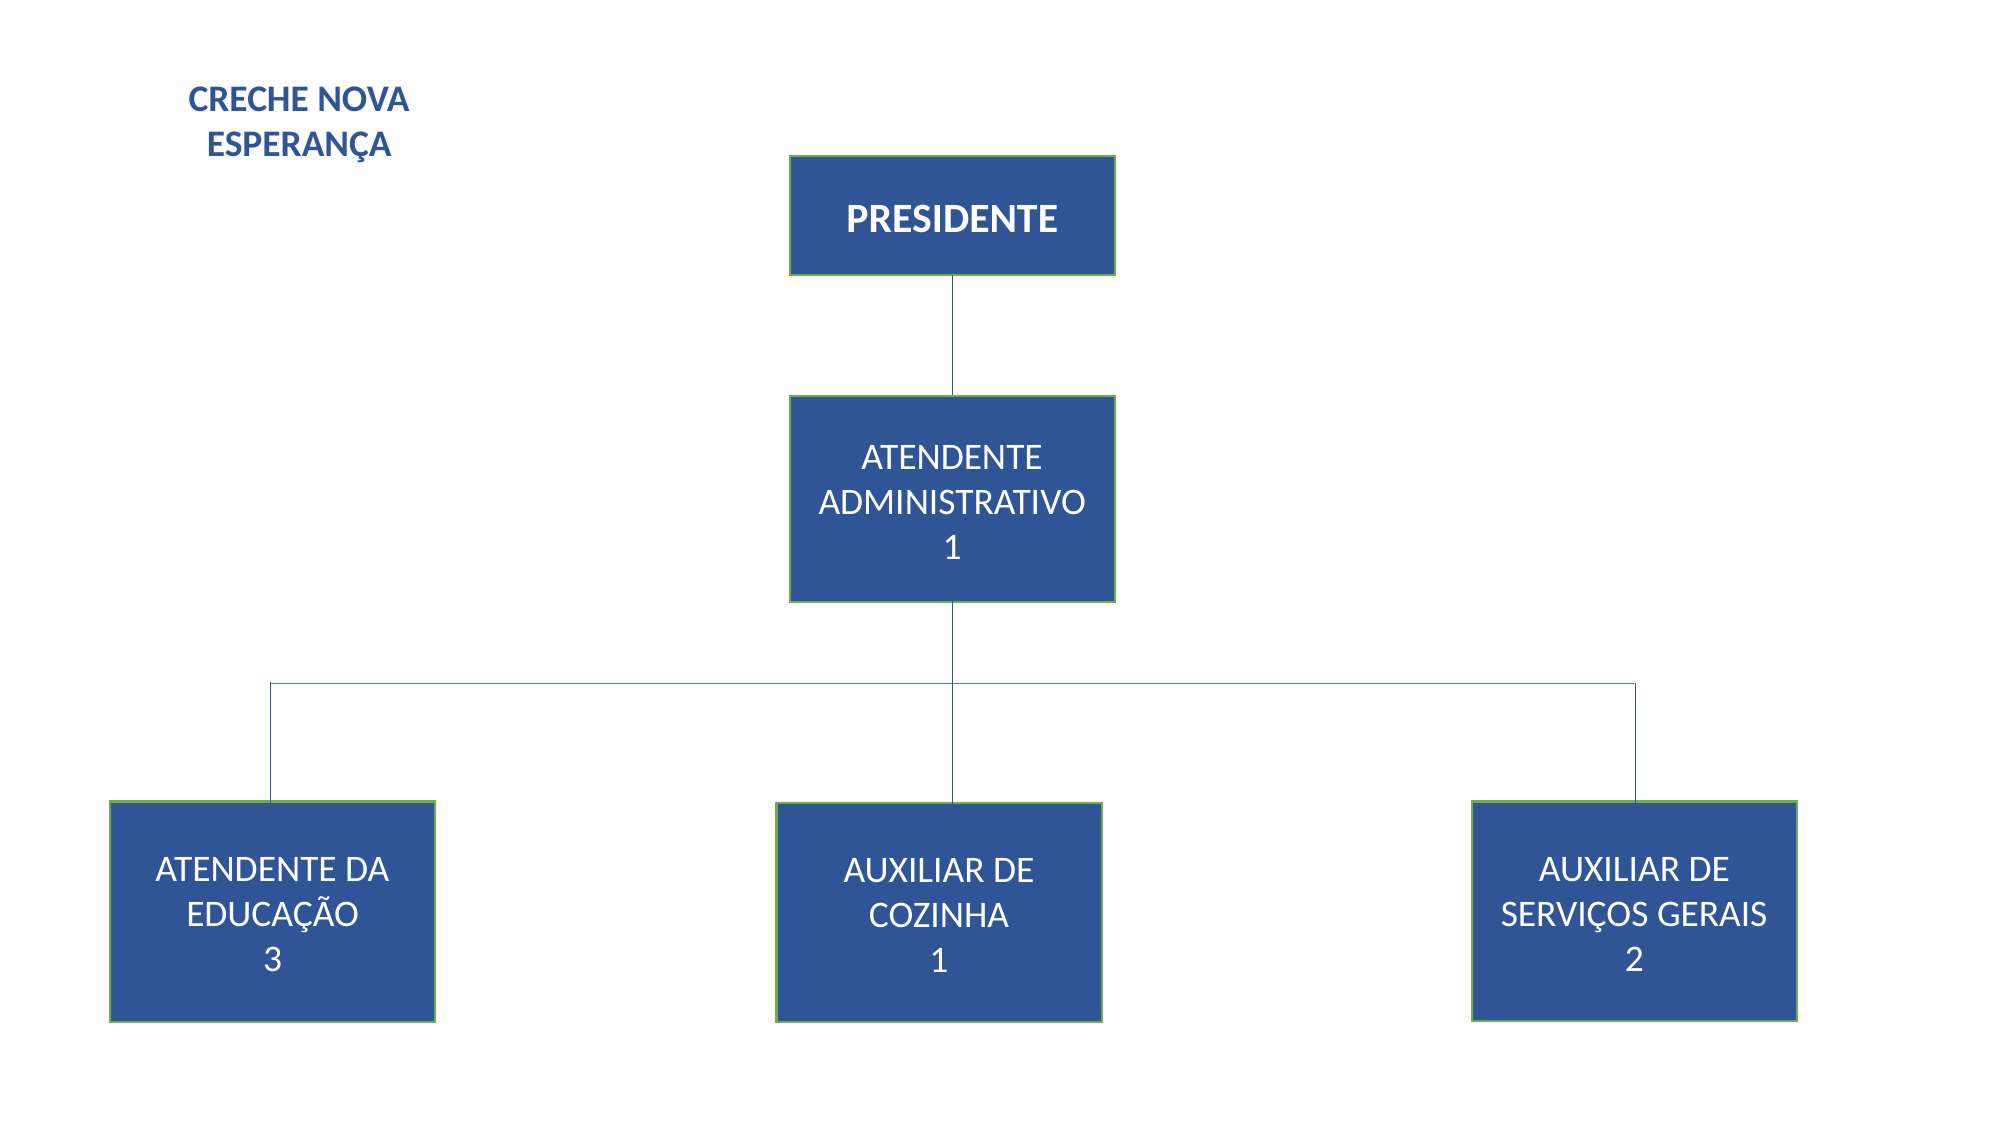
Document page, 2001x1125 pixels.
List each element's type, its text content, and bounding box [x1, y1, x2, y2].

text_box PRESIDENTE [790, 156, 1115, 275]
text_box ATENDENTE DA EDUCAÇÃO 3 [110, 801, 435, 1022]
text_box AUXILIAR DE COZINHA 1 [777, 803, 1102, 1022]
text_box AUXILIAR DE SERVIÇOS GERAIS 2 [1472, 801, 1797, 1021]
text_box ATENDENTE ADMINISTRATIVO 1 [790, 396, 1115, 602]
text_box CRECHE NOVA ESPERANÇA [101, 66, 497, 173]
